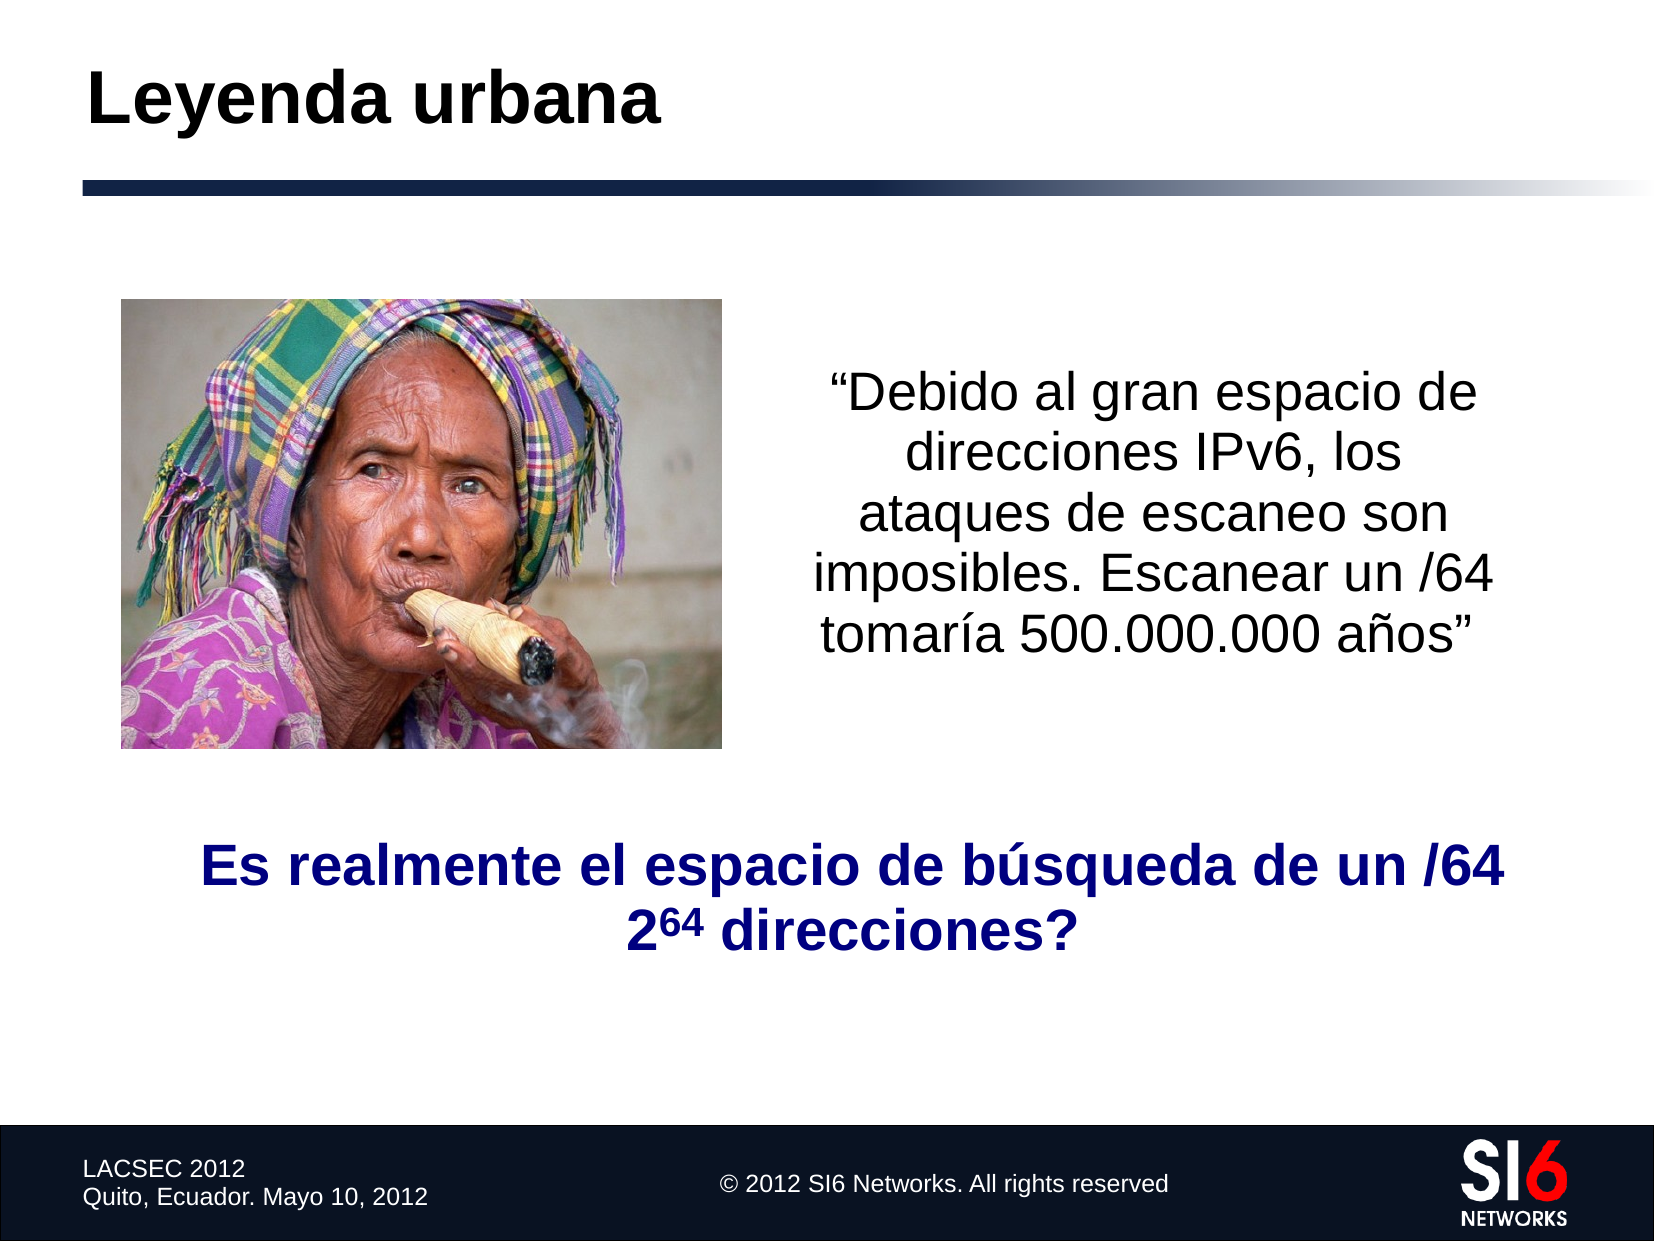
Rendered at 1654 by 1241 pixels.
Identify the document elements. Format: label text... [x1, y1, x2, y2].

list “Debido al gran espacio de direcciones IPv6, los ataques de escaneo son imposibles. Escanear un /64 tomaría 500.000.000 años” [738, 361, 1500, 752]
text_box Es realmente el espacio de búsqueda de un /64 264 direcciones? [150, 825, 1531, 972]
title Leyenda urbana [86, 30, 1576, 166]
picture [1461, 1139, 1567, 1226]
picture [121, 299, 722, 749]
